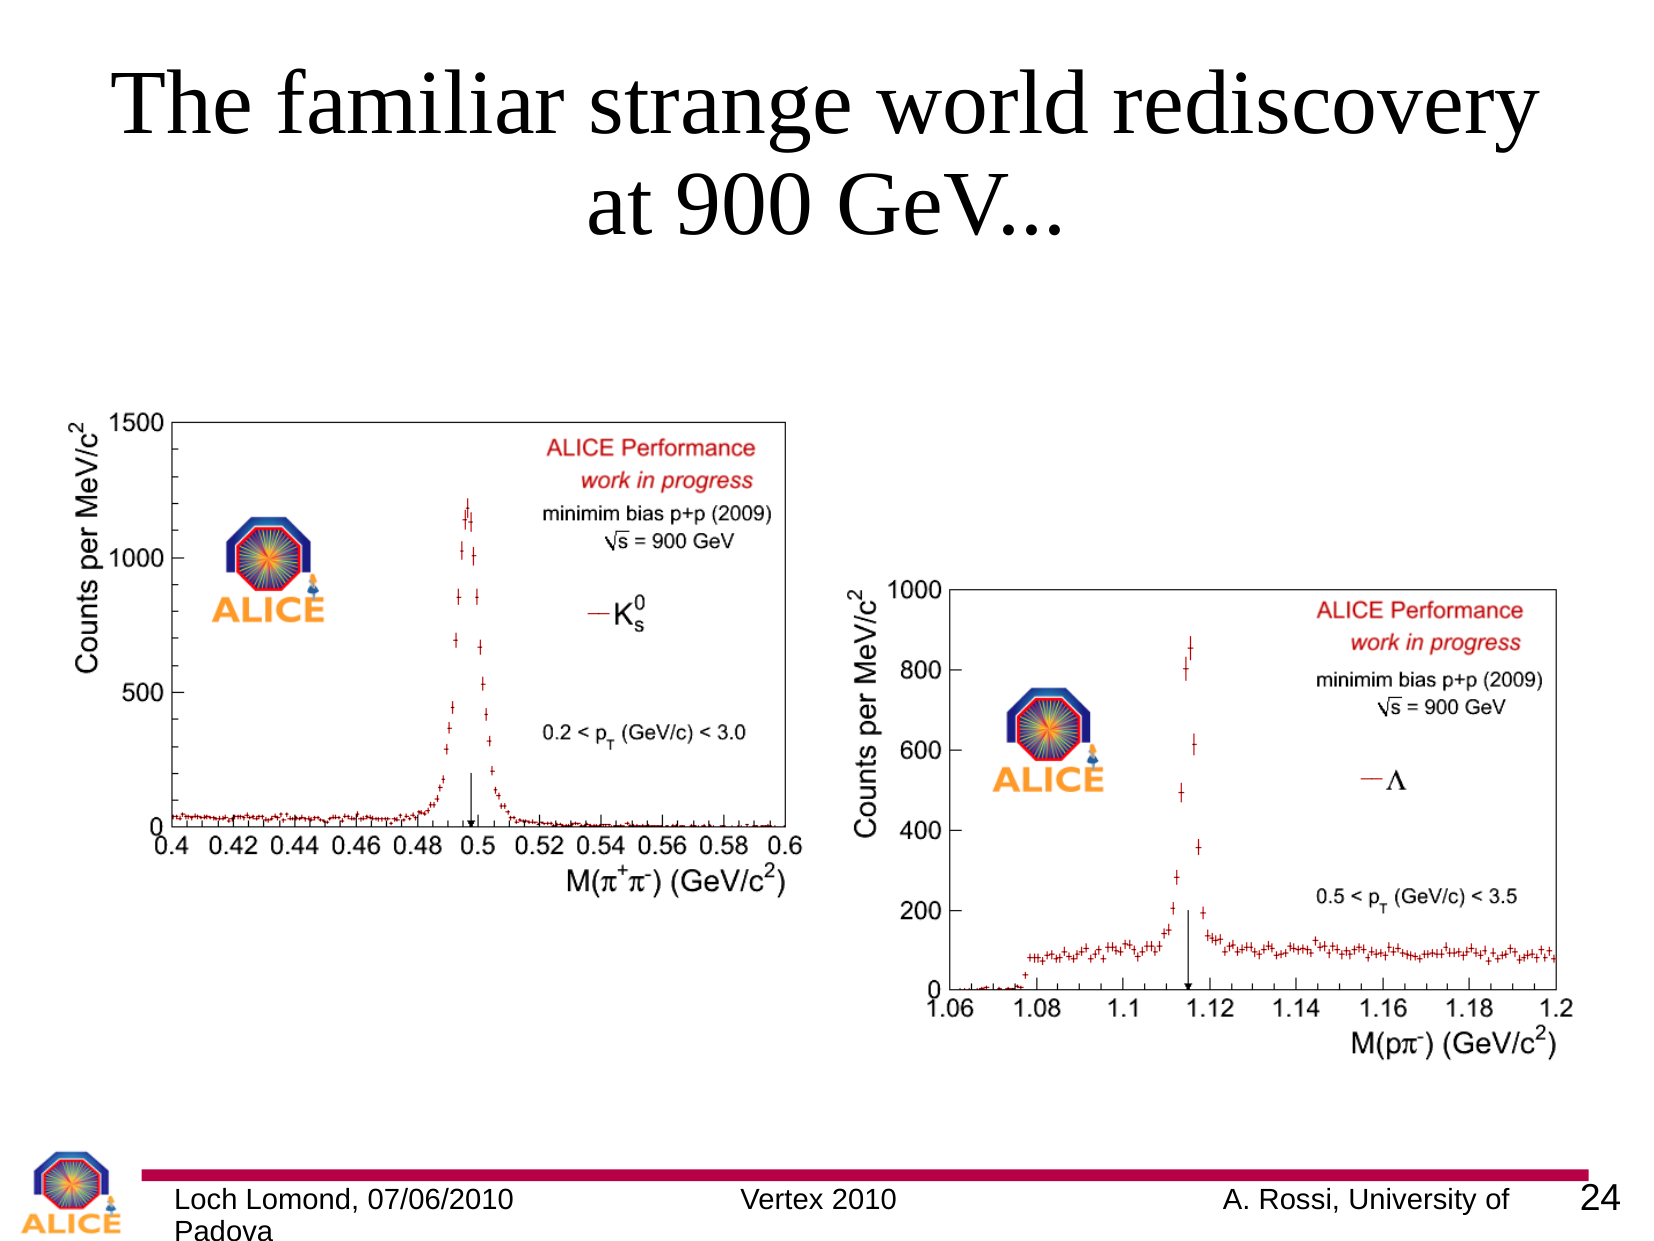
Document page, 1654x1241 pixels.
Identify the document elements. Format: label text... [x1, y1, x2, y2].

text_box Loch Lomond, 07/06/2010 Vertex 2010 A. Rossi, University of Padova [159, 1175, 1564, 1223]
text_box [141, 1169, 1564, 1182]
text_box 24 [1564, 1169, 1648, 1227]
picture [59, 357, 1636, 1066]
title The familiar strange world rediscovery at 900 GeV... [82, 26, 1571, 280]
picture [11, 1146, 135, 1241]
